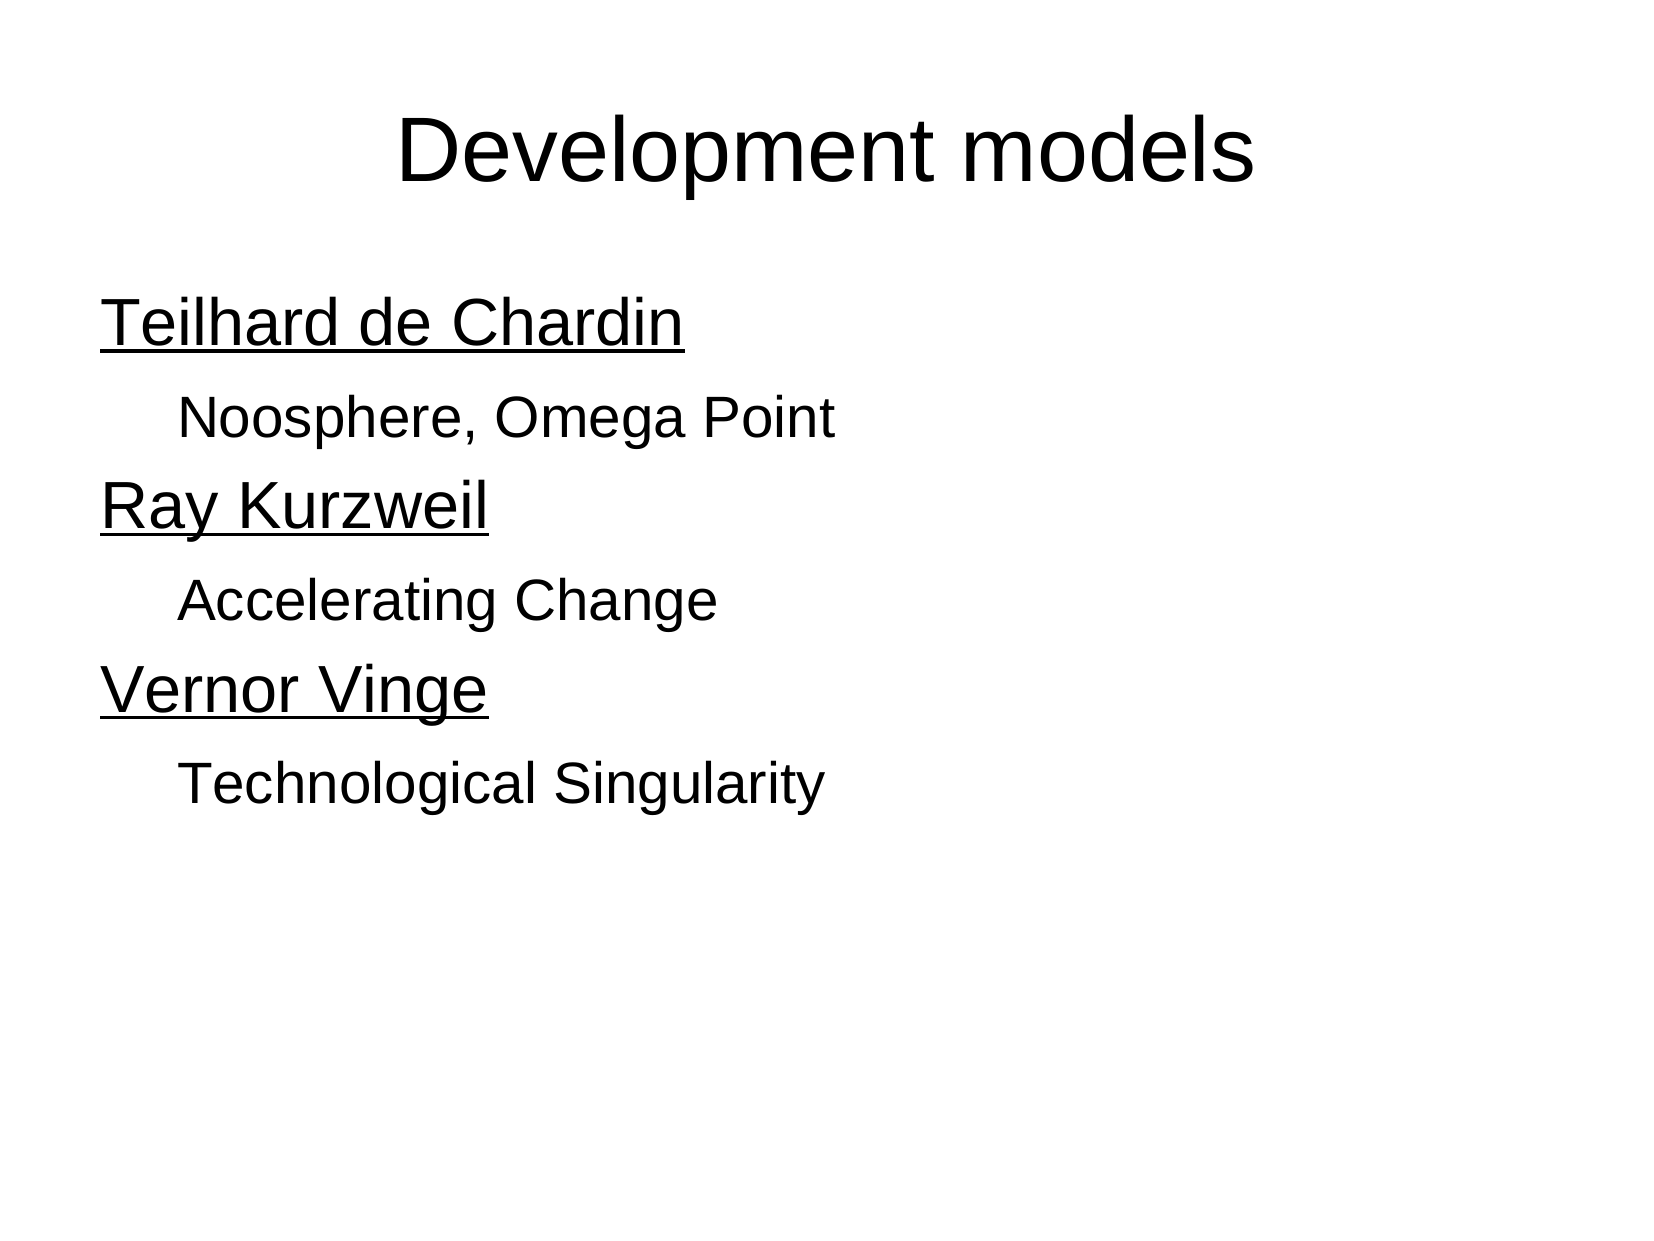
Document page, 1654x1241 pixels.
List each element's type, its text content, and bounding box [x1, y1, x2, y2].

title Development models [82, 56, 1571, 249]
list Teilhard de Chardin Noosphere, Omega Point Ray Kurzweil Accelerating Change Vernor Vinge Technological Singularity [82, 290, 1571, 1094]
